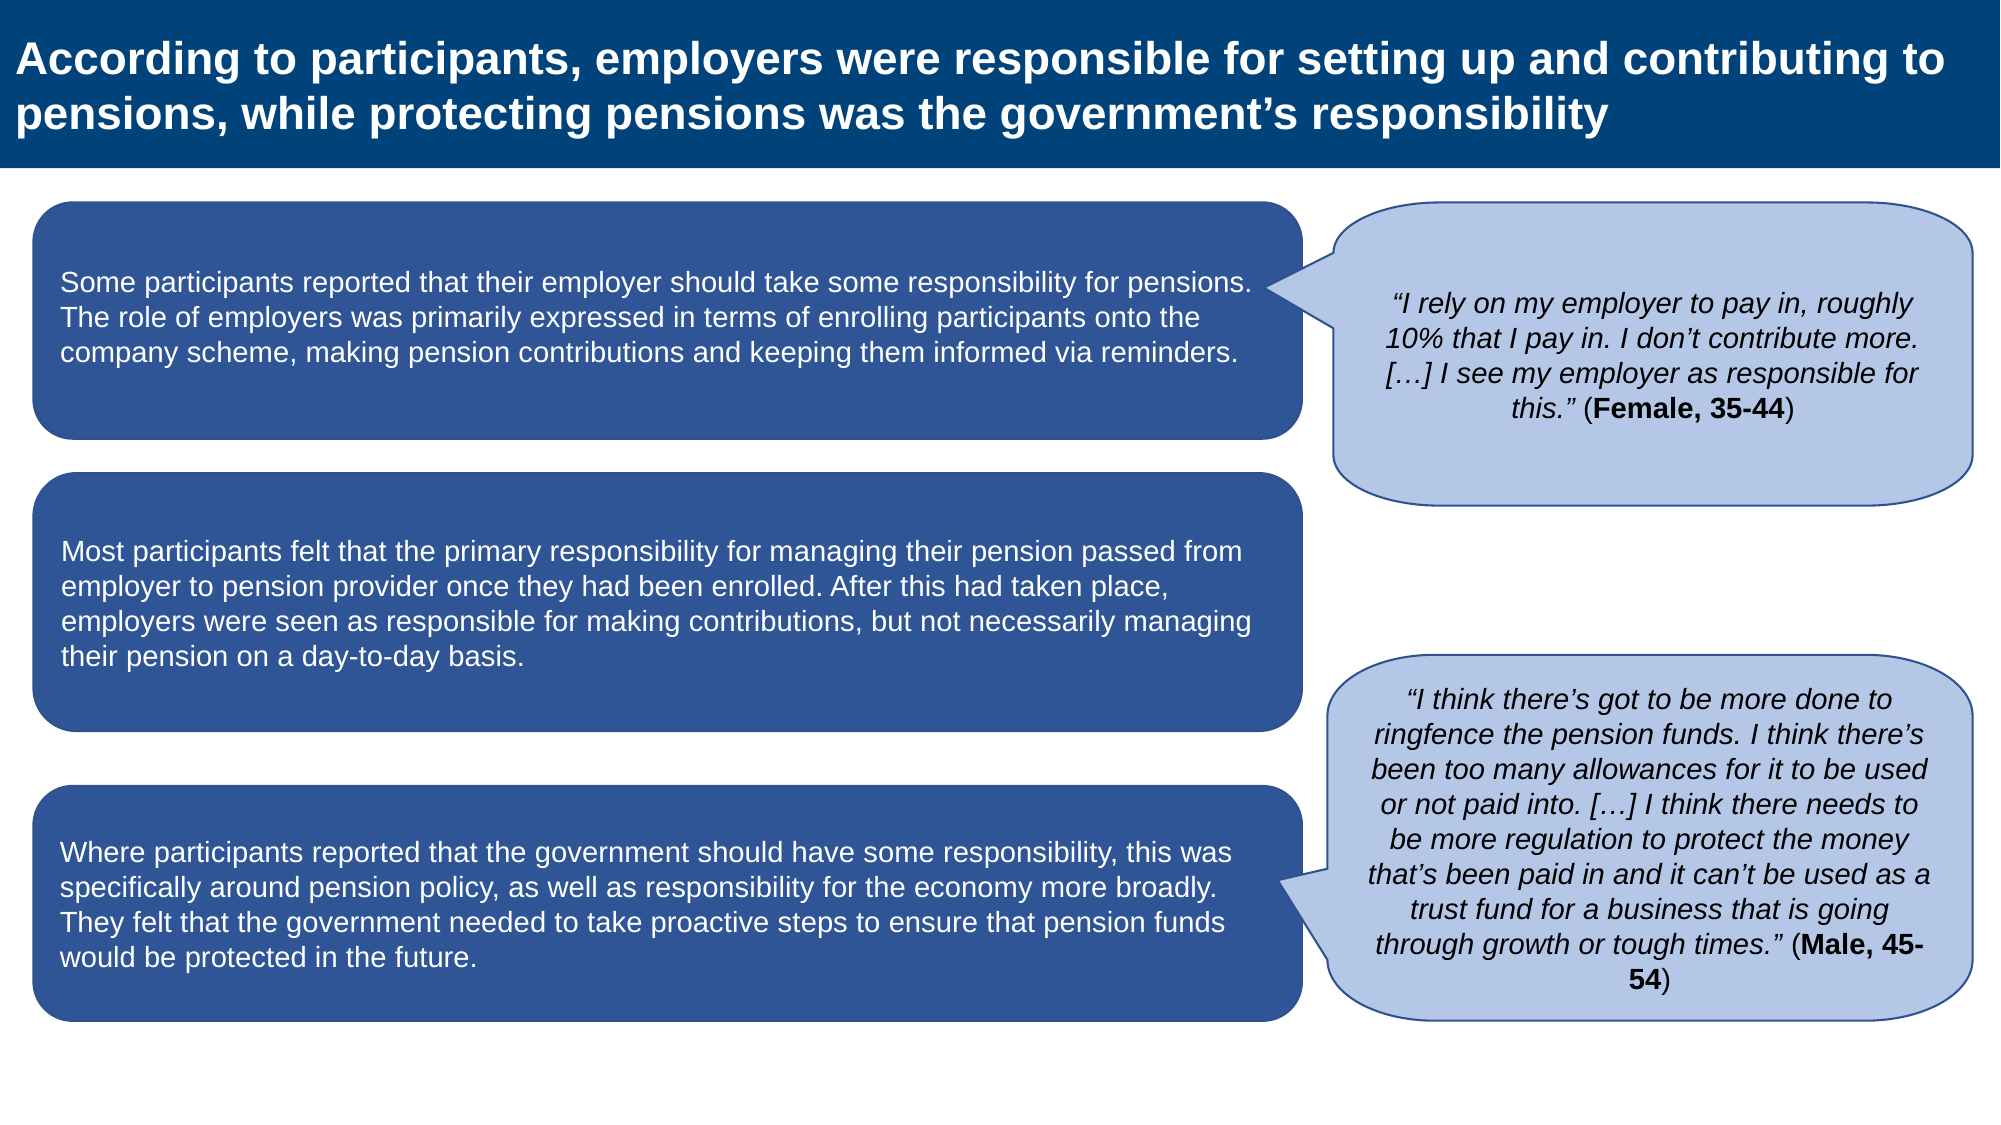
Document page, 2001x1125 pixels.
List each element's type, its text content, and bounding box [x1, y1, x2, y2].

title According to participants, employers were responsible for setting up and contributing to pensions, while protecting pensions was the government’s responsibility [0, 0, 2000, 169]
text_box Some participants reported that their employer should take some responsibility for pensions. The role of employers was primarily expressed in terms of enrolling participants onto the company scheme, making pension contributions and keeping them informed via reminders. [33, 202, 1302, 439]
text_box Most participants felt that the primary responsibility for managing their pension passed from employer to pension provider once they had been enrolled. After this had taken place, employers were seen as responsible for making contributions, but not necessarily managing their pension on a day-to-day basis. [33, 473, 1302, 732]
text_box “I rely on my employer to pay in, roughly 10% that I pay in. I don’t contribute more. […] I see my employer as responsible for this.” (Female, 35-44) [1263, 202, 1973, 506]
text_box Where participants reported that the government should have some responsibility, this was specifically around pension policy, as well as responsibility for the economy more broadly. They felt that the government needed to take proactive steps to ensure that pension funds would be protected in the future. [33, 785, 1302, 1021]
text_box “I think there’s got to be more done to ringfence the pension funds. I think there’s been too many allowances for it to be used or not paid into. […] I think there needs to be more regulation to protect the money that’s been paid in and it can’t be used as a trust fund for a business that is going through growth or tough times.” (Male, 45-54) [1277, 654, 1973, 1021]
